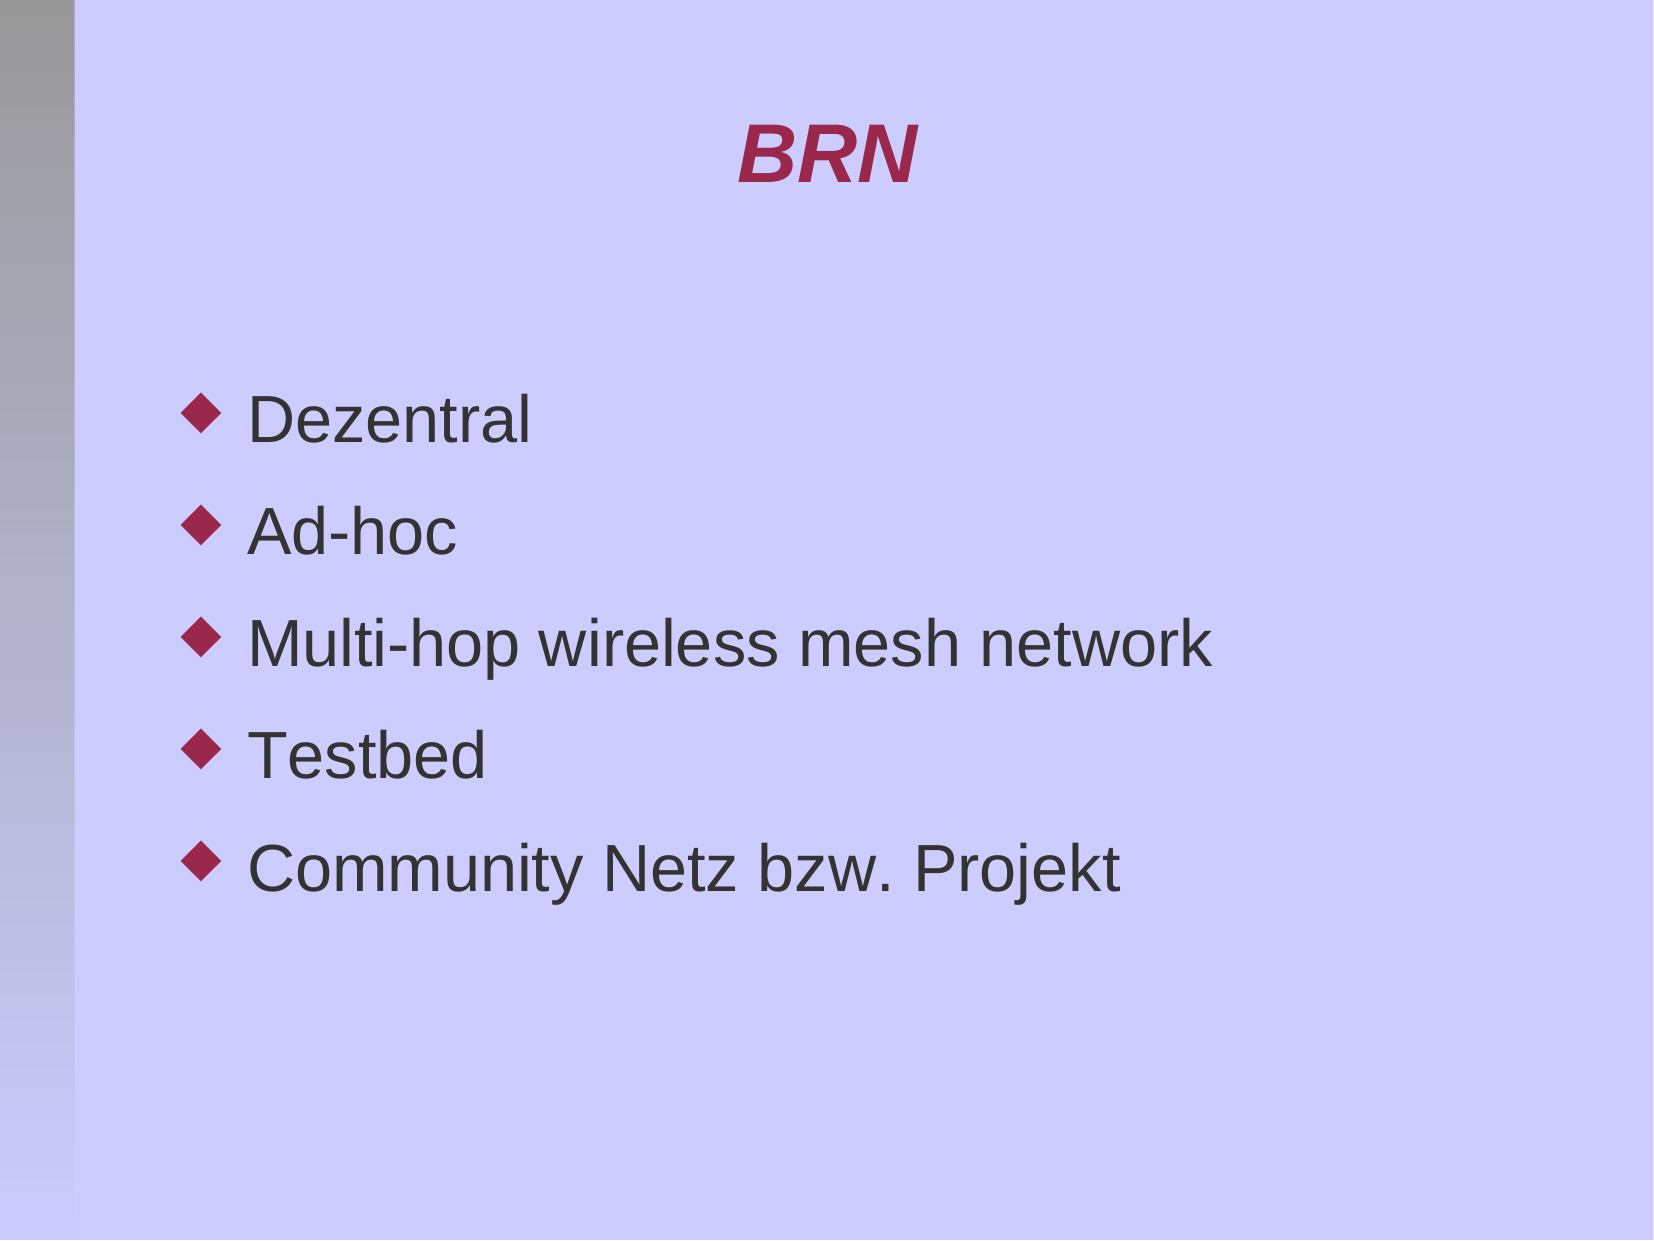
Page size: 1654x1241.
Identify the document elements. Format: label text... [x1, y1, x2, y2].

title BRN [121, 49, 1534, 257]
list Dezentral Ad-hoc Multi-hop wireless mesh network Testbed Community Netz bzw. Projekt [152, 344, 1534, 1127]
